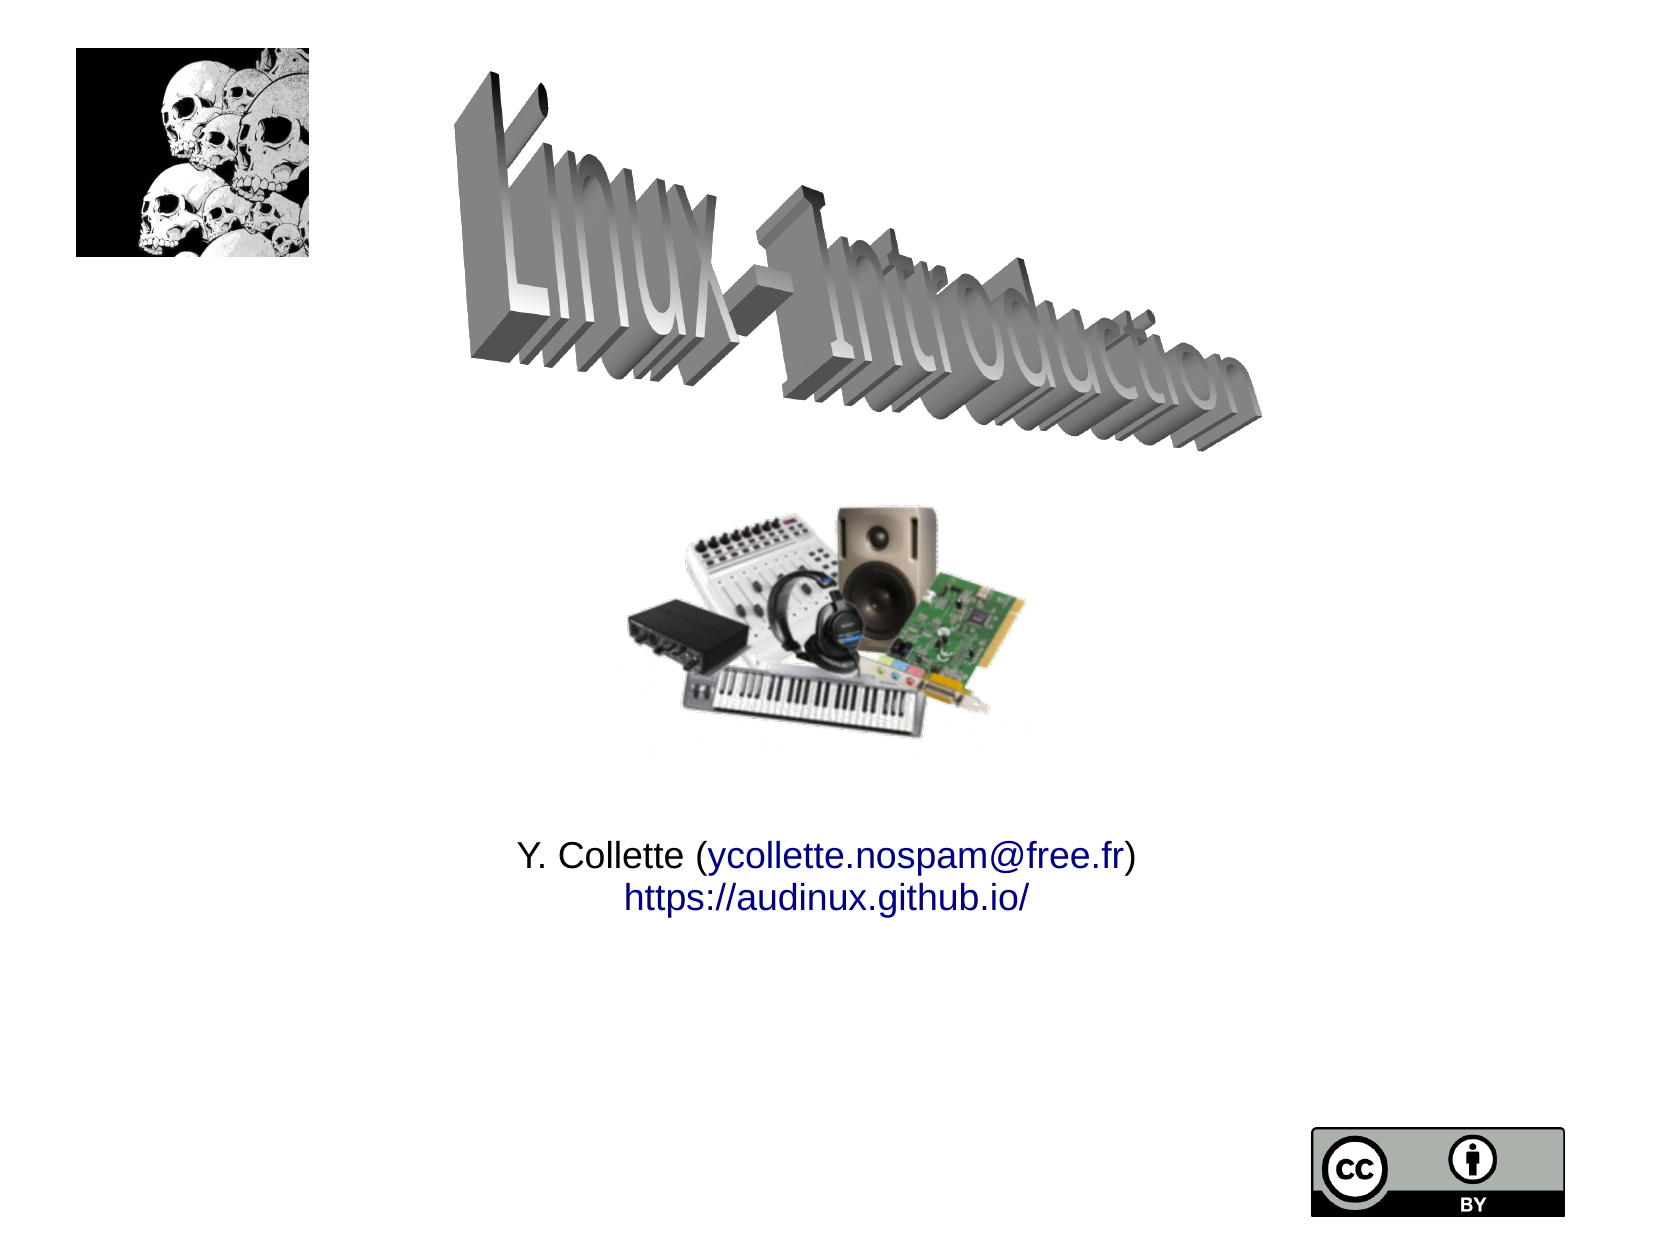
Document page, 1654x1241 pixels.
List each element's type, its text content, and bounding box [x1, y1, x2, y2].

picture [76, 48, 309, 257]
text_box Y. Collette (ycollette.nospam@free.fr) https://audinux.github.io/ [496, 826, 1158, 926]
picture [612, 487, 1051, 758]
picture [1311, 1127, 1565, 1217]
